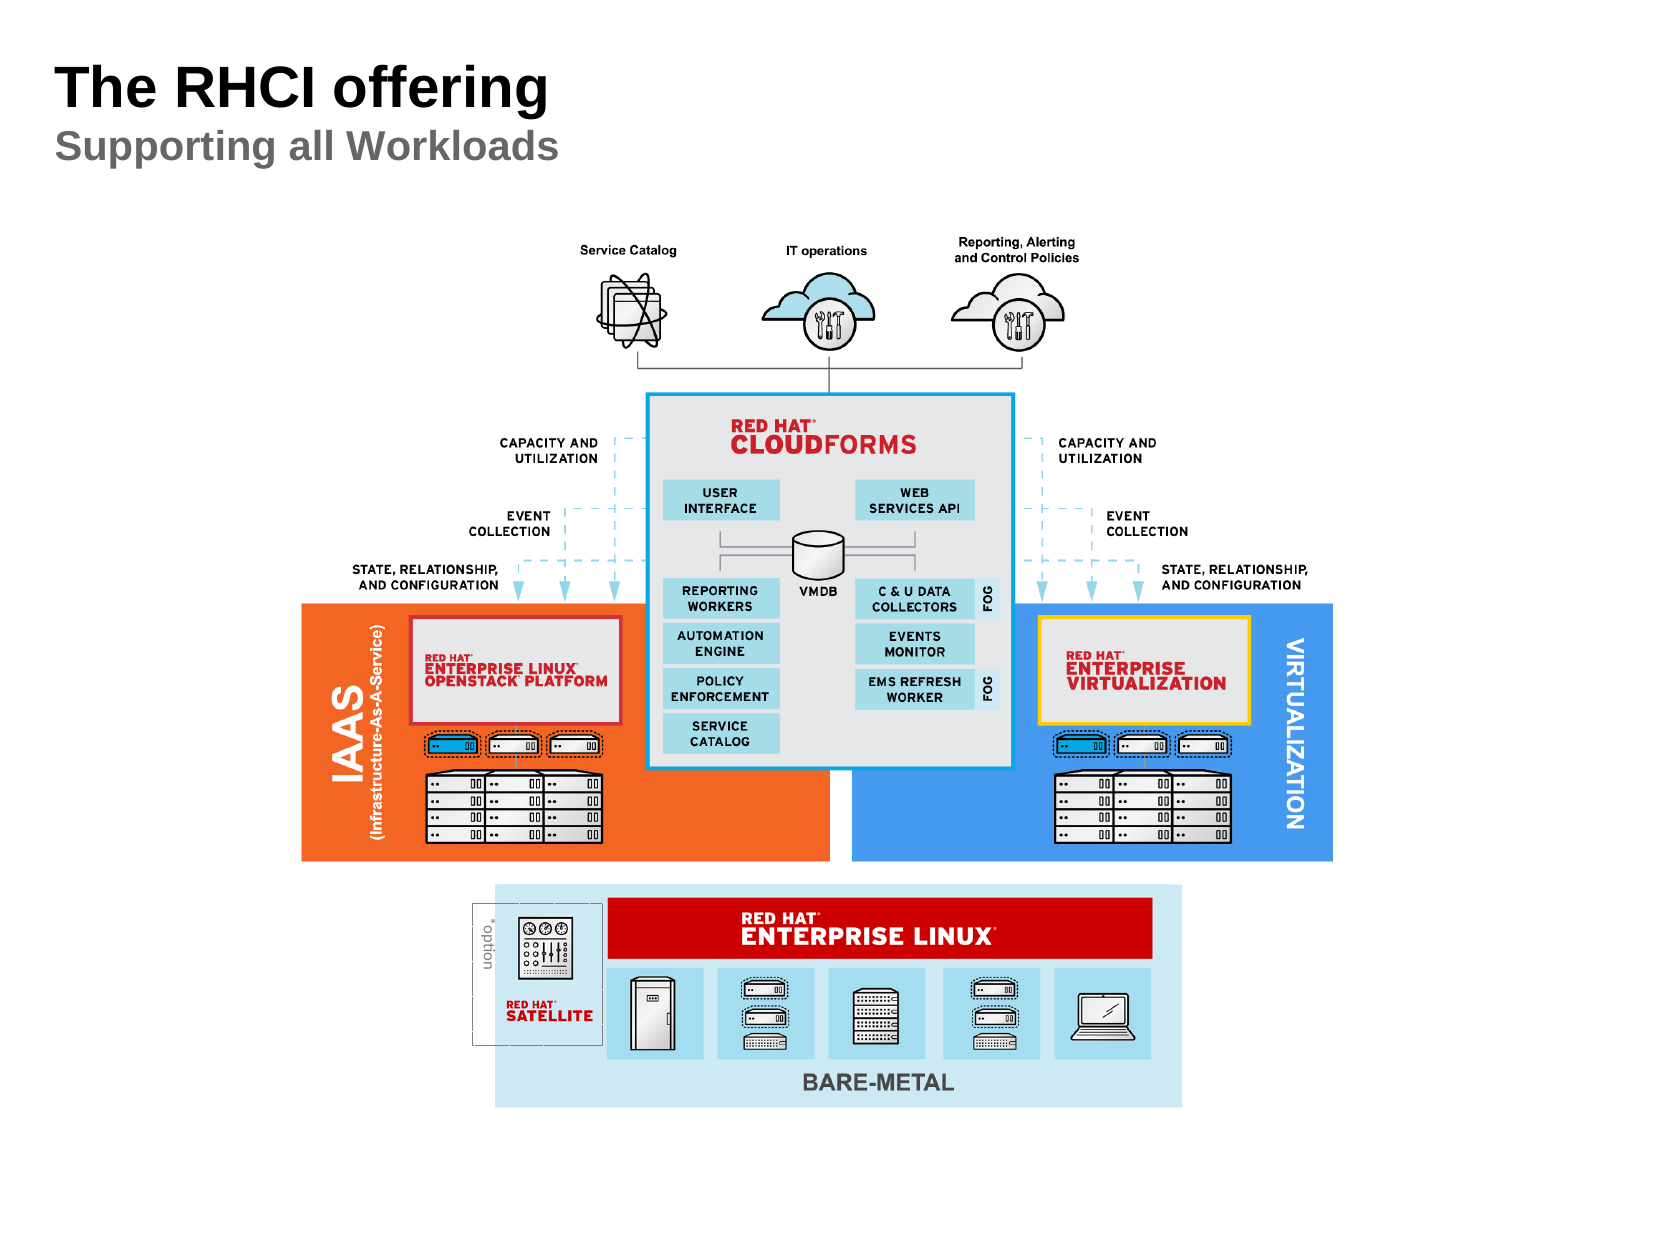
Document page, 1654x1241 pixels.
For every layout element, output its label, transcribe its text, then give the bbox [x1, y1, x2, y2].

picture [278, 205, 1362, 1123]
text_box The RHCI offering Supporting all Workloads [54, 45, 1640, 176]
text_box *option [472, 904, 508, 986]
